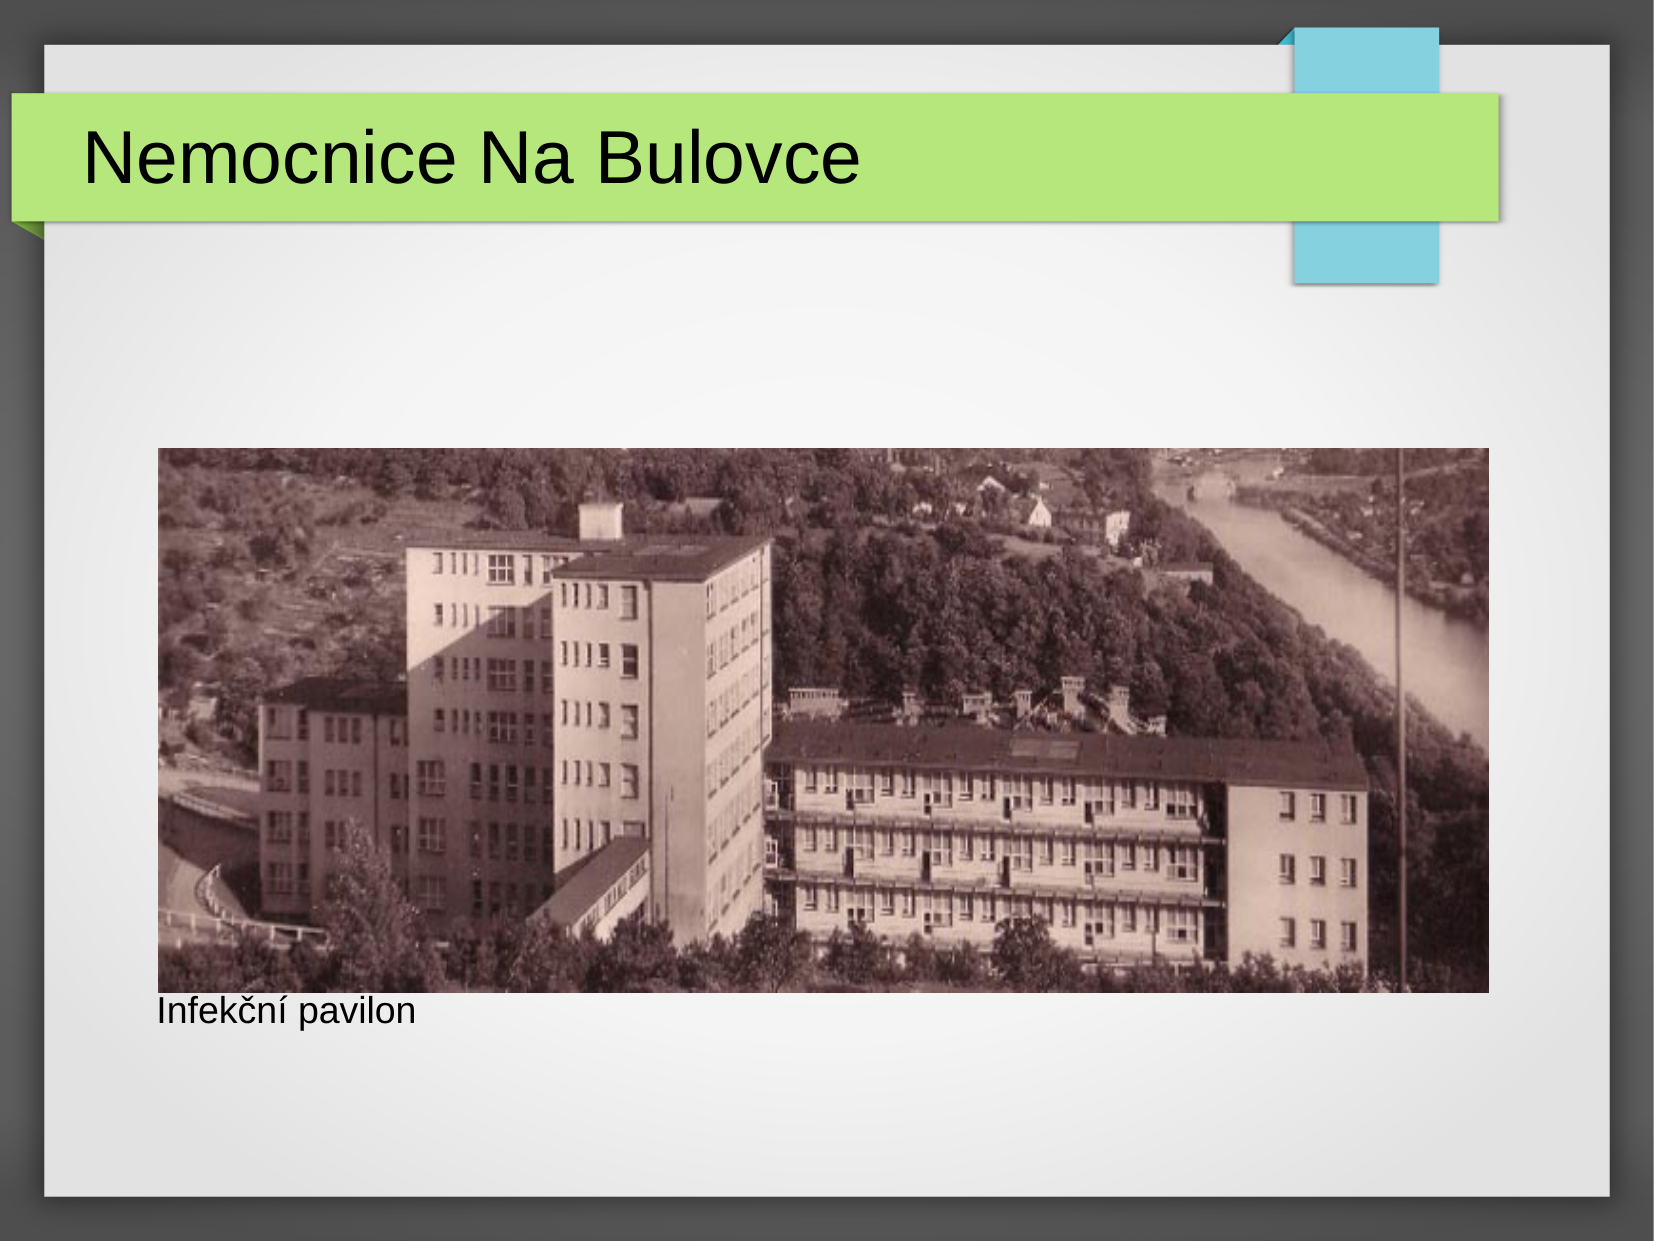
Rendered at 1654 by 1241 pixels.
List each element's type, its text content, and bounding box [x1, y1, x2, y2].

text_box Infekční pavilon [141, 982, 851, 1040]
title Nemocnice Na Bulovce [82, 94, 1264, 213]
picture [158, 448, 1489, 993]
